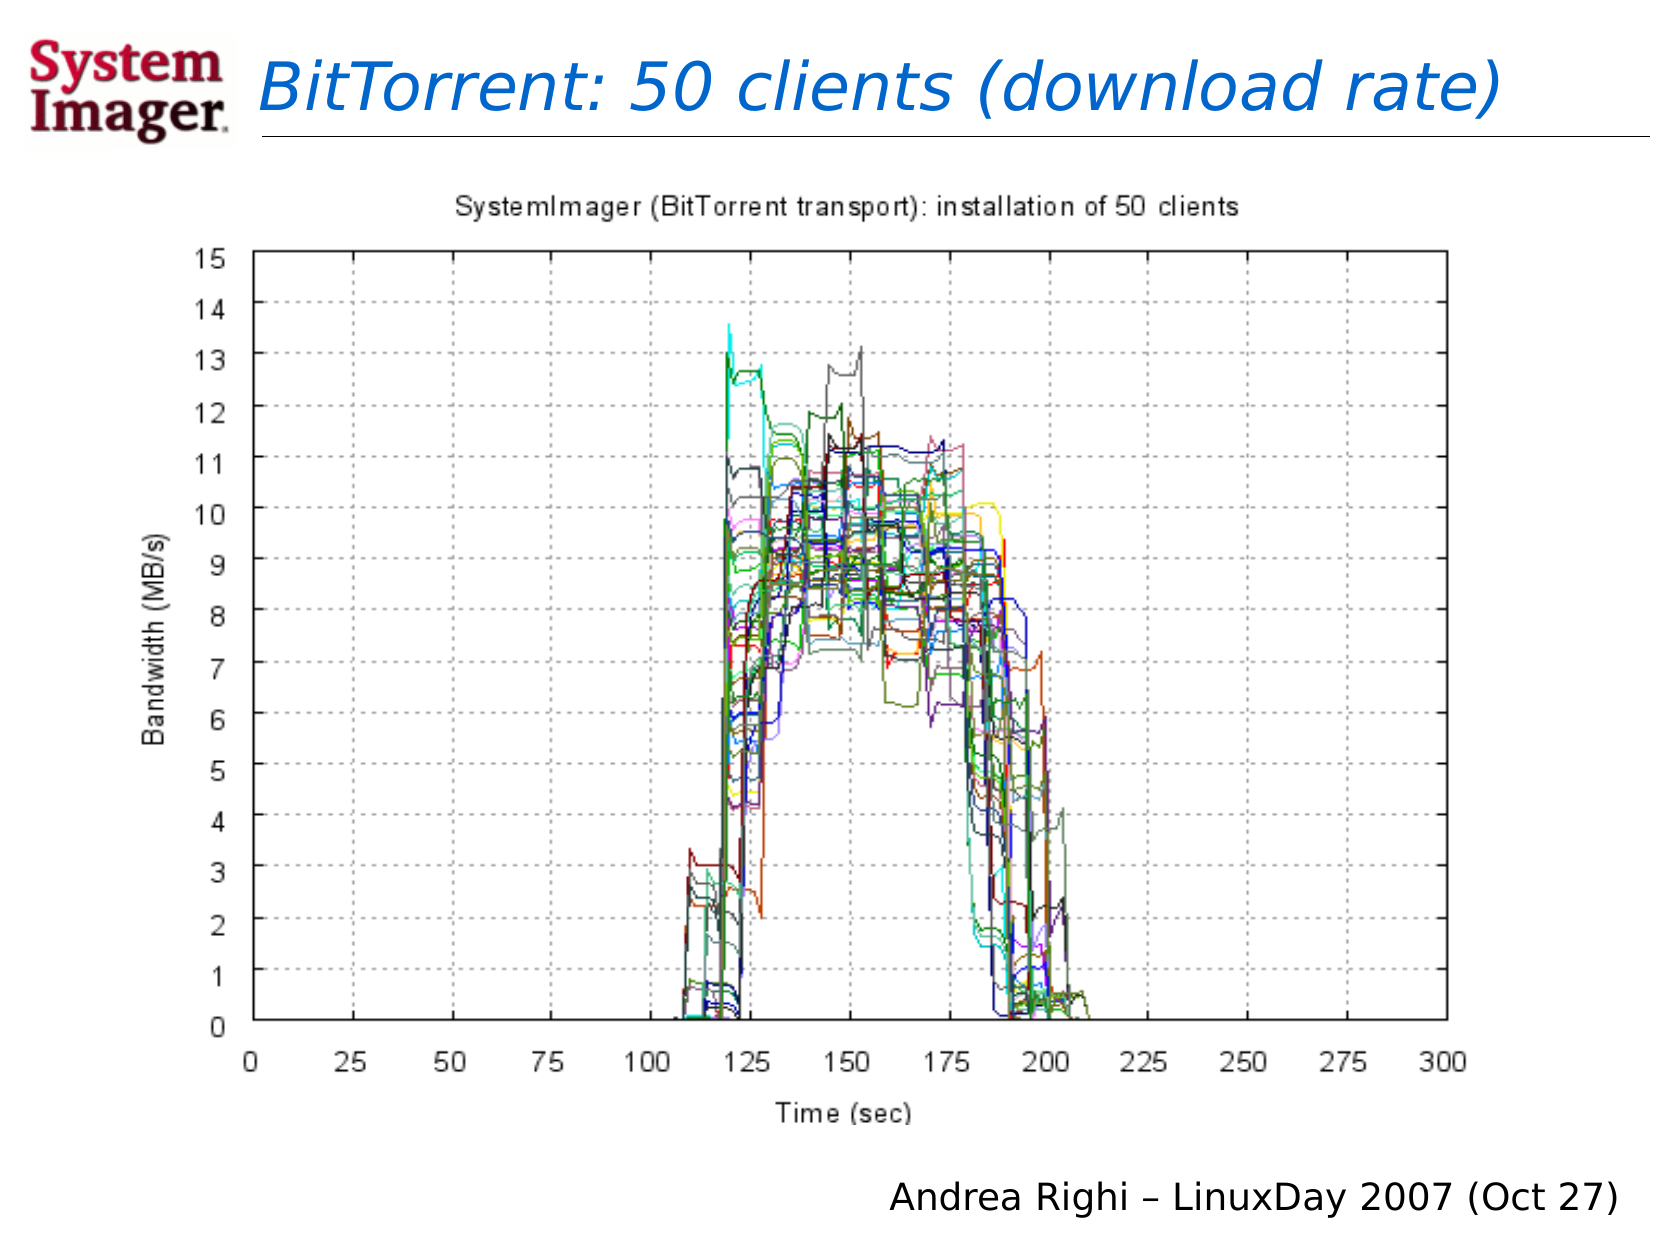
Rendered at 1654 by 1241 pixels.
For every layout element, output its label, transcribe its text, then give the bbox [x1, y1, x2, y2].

title BitTorrent: 50 clients (download rate) [258, 47, 1529, 126]
picture [25, 34, 1501, 1126]
